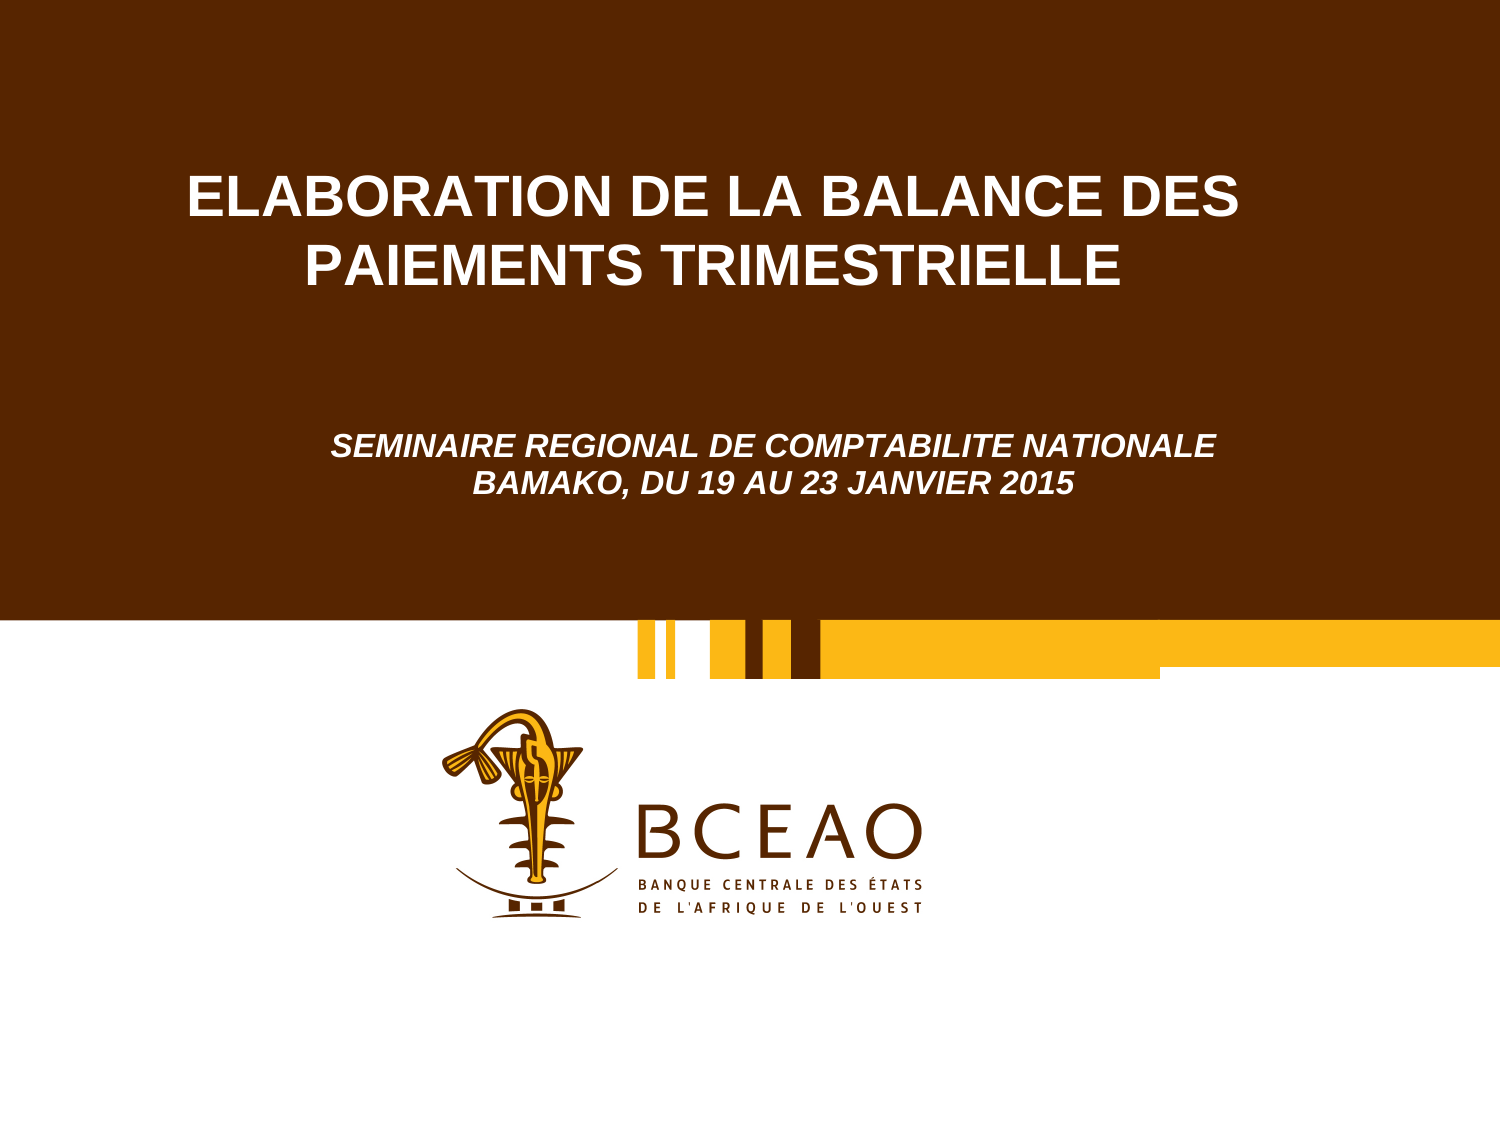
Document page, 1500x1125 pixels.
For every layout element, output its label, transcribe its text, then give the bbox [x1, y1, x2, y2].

picture [429, 697, 934, 938]
title ELABORATION DE LA BALANCE DES PAIEMENTS TRIMESTRIELLE [15, 158, 1474, 401]
title SEMINAIRE REGIONAL DE COMPTABILITE NATIONALE BAMAKO, DU 19 AU 23 JANVIER 2015 [123, 390, 1401, 504]
